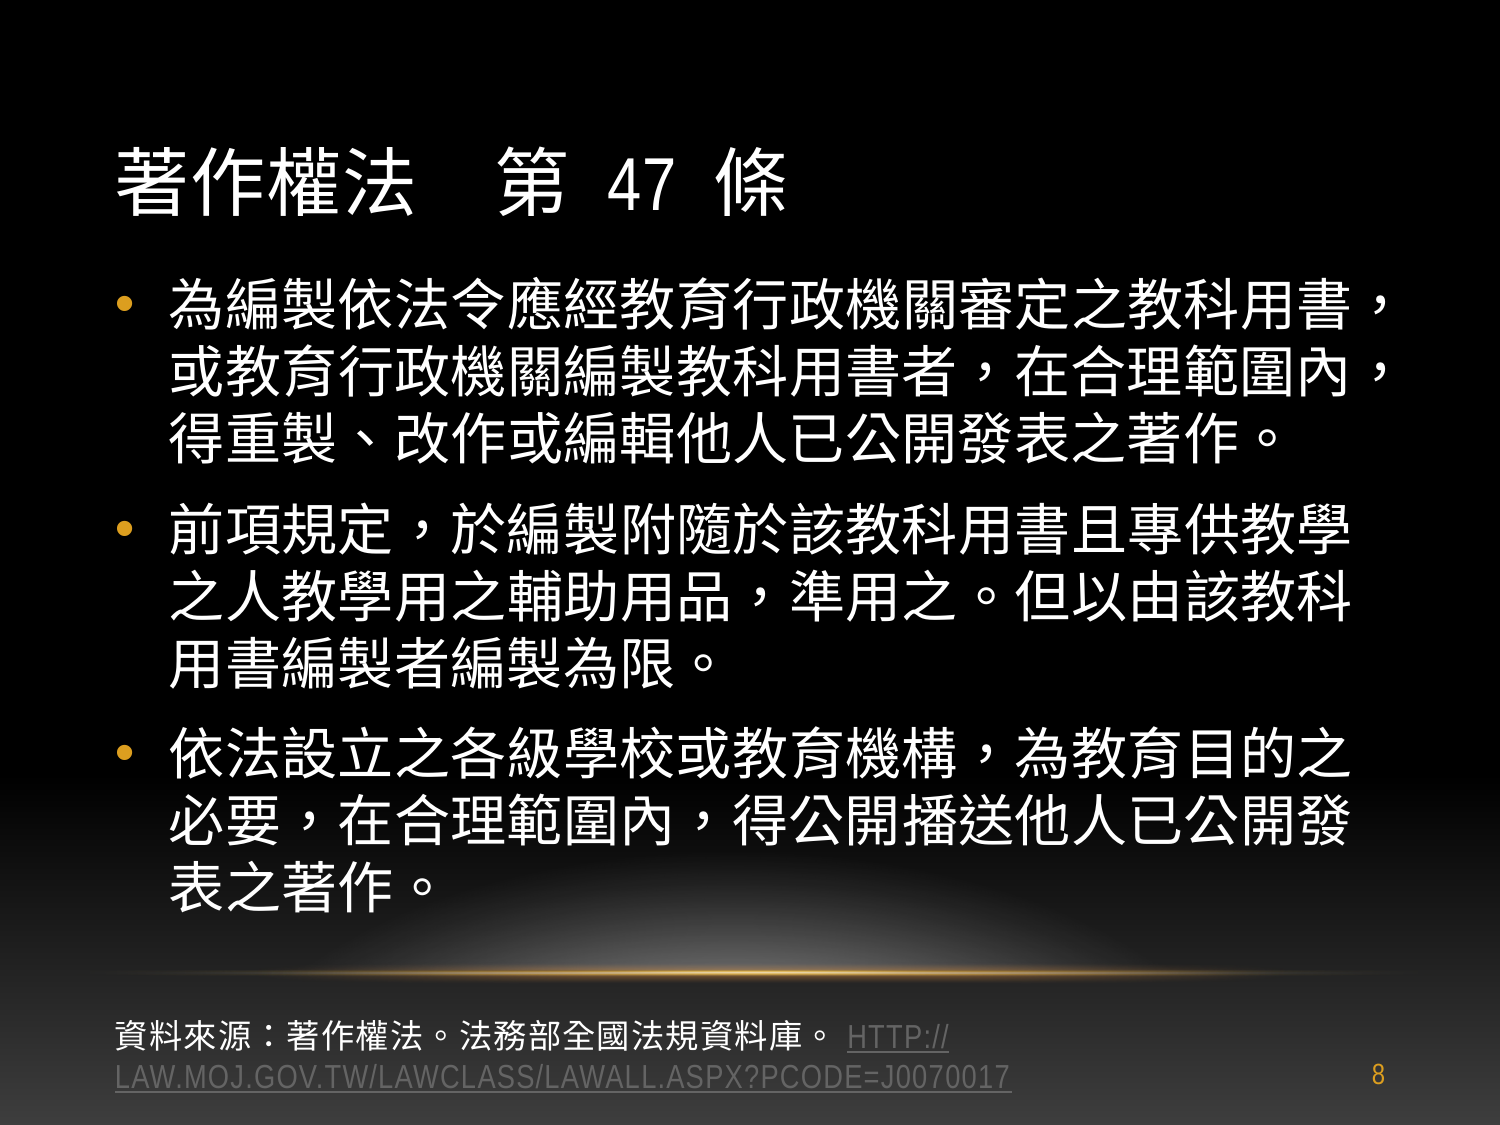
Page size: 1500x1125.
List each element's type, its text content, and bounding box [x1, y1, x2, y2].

picture [0, 0, 1500, 1125]
slide_number <編號> [1237, 1042, 1400, 1103]
footer 資料來源：著作權法。法務部全國法規資料庫。http://law.moj.gov.tw/LawClass/LawAll.aspx?PCode=J0070017 [99, 1011, 1222, 1100]
title 著作權法 第 47 條 [99, 45, 1400, 233]
list 為編製依法令應經教育行政機關審定之教科用書，或教育行政機關編製教科用書者，在合理範圍內，得重製、改作或編輯他人已公開發表之著作。 前項規定，於編製附隨於該教科用書且專供教學之人教學用之輔助用品，準用之。但以由該教科用書編製者編製為限。 依法設立之各級學校或教育機構，為教育目的之必要，在合理範圍內，得公開播送他人已公開發表之著作。 [99, 262, 1400, 938]
